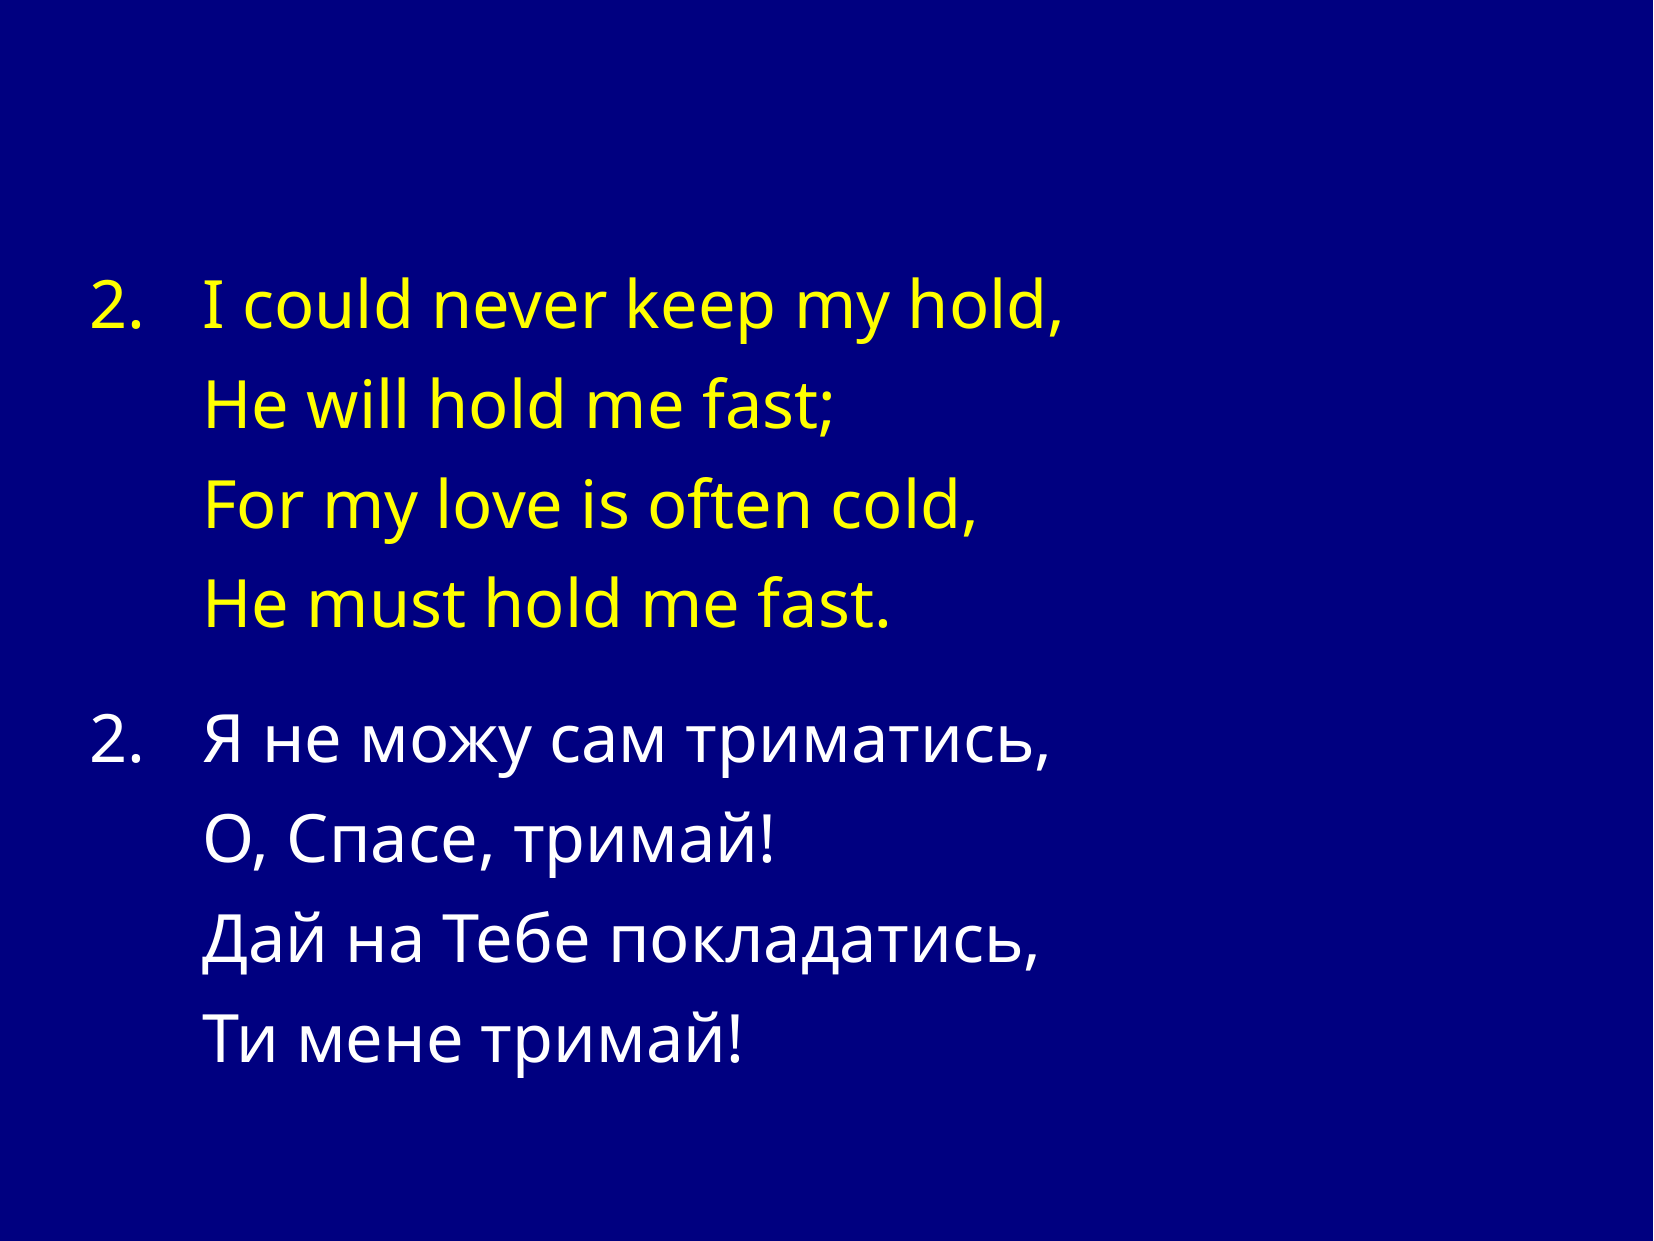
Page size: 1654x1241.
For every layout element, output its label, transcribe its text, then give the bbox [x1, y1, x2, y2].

text_box 2. Я не можу сам триматись, О, Спасе, тримай! Дай на Тебе покладатись, Ти мене тримай! [75, 675, 1576, 1163]
text_box 2. I could never keep my hold, He will hold me fast; For my love is often cold, He must hold me fast. [75, 150, 1576, 638]
